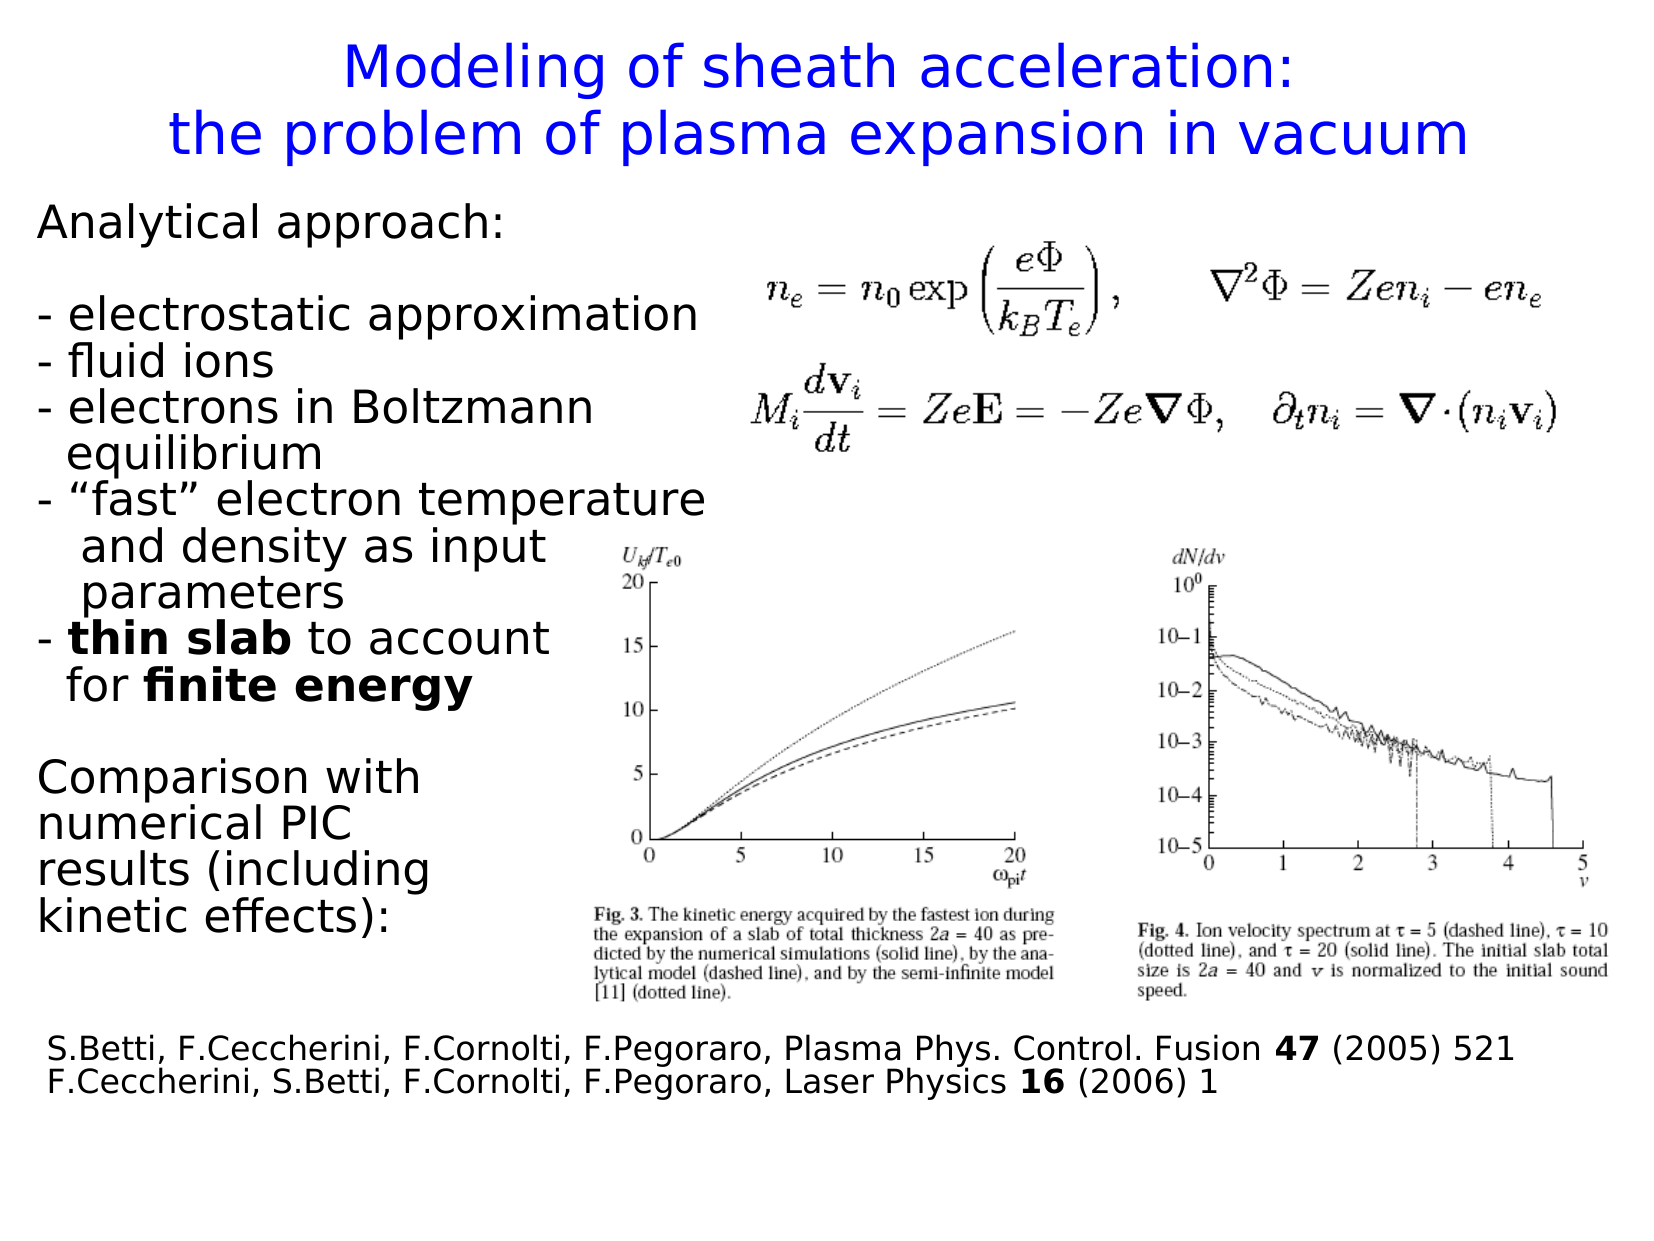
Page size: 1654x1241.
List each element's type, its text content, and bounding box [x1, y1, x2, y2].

text_box Analytical approach: - electrostatic approximation - fluid ions - electrons in Boltzmann equilibrium - “fast” electron temperature and density as input parameters - thin slab to account for finite energy [21, 193, 725, 725]
text_box Comparison with numerical PIC results (including kinetic effects): [21, 748, 440, 1049]
picture [557, 532, 1083, 1021]
text_box S.Betti, F.Ceccherini, F.Cornolti, F.Pegoraro, Plasma Phys. Control. Fusion 47 (2005) 521 F.Ceccherini, S.Betti, F.Cornolti, F.Pegoraro, Laser Physics 16 (2006) 1 [31, 1026, 1505, 1147]
picture [748, 240, 1562, 455]
text_box Modeling of sheath acceleration: the problem of plasma expansion in vacuum [153, 27, 1487, 176]
picture [1101, 540, 1627, 1015]
